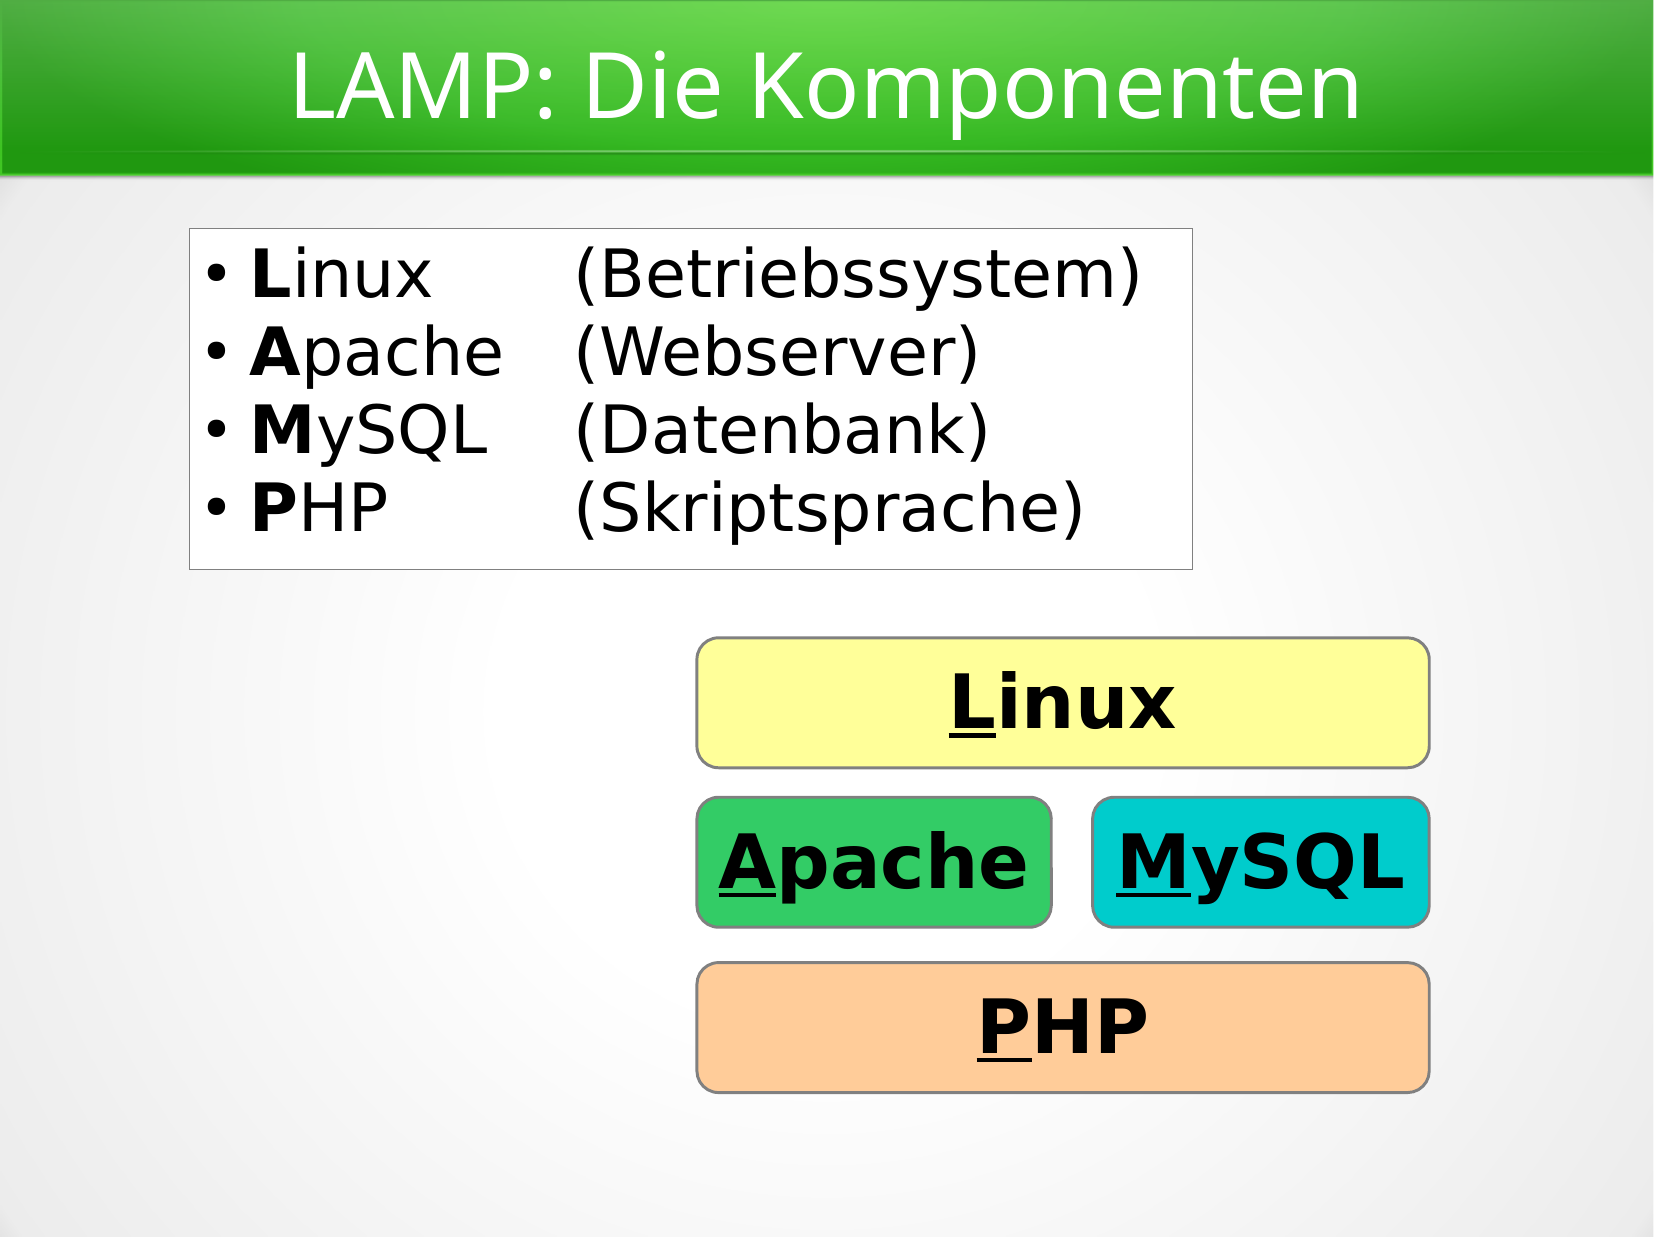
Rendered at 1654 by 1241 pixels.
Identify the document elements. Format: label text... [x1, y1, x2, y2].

text_box PHP [696, 962, 1430, 1093]
text_box Linux (Betriebssystem) Apache (Webserver) MySQL (Datenbank) PHP (Skriptsprache) [189, 228, 1193, 570]
text_box MySQL [1092, 797, 1430, 928]
text_box Apache [696, 797, 1052, 928]
picture [0, 0, 1654, 1237]
title LAMP: Die Komponenten [82, 11, 1571, 154]
text_box Linux [696, 637, 1430, 768]
